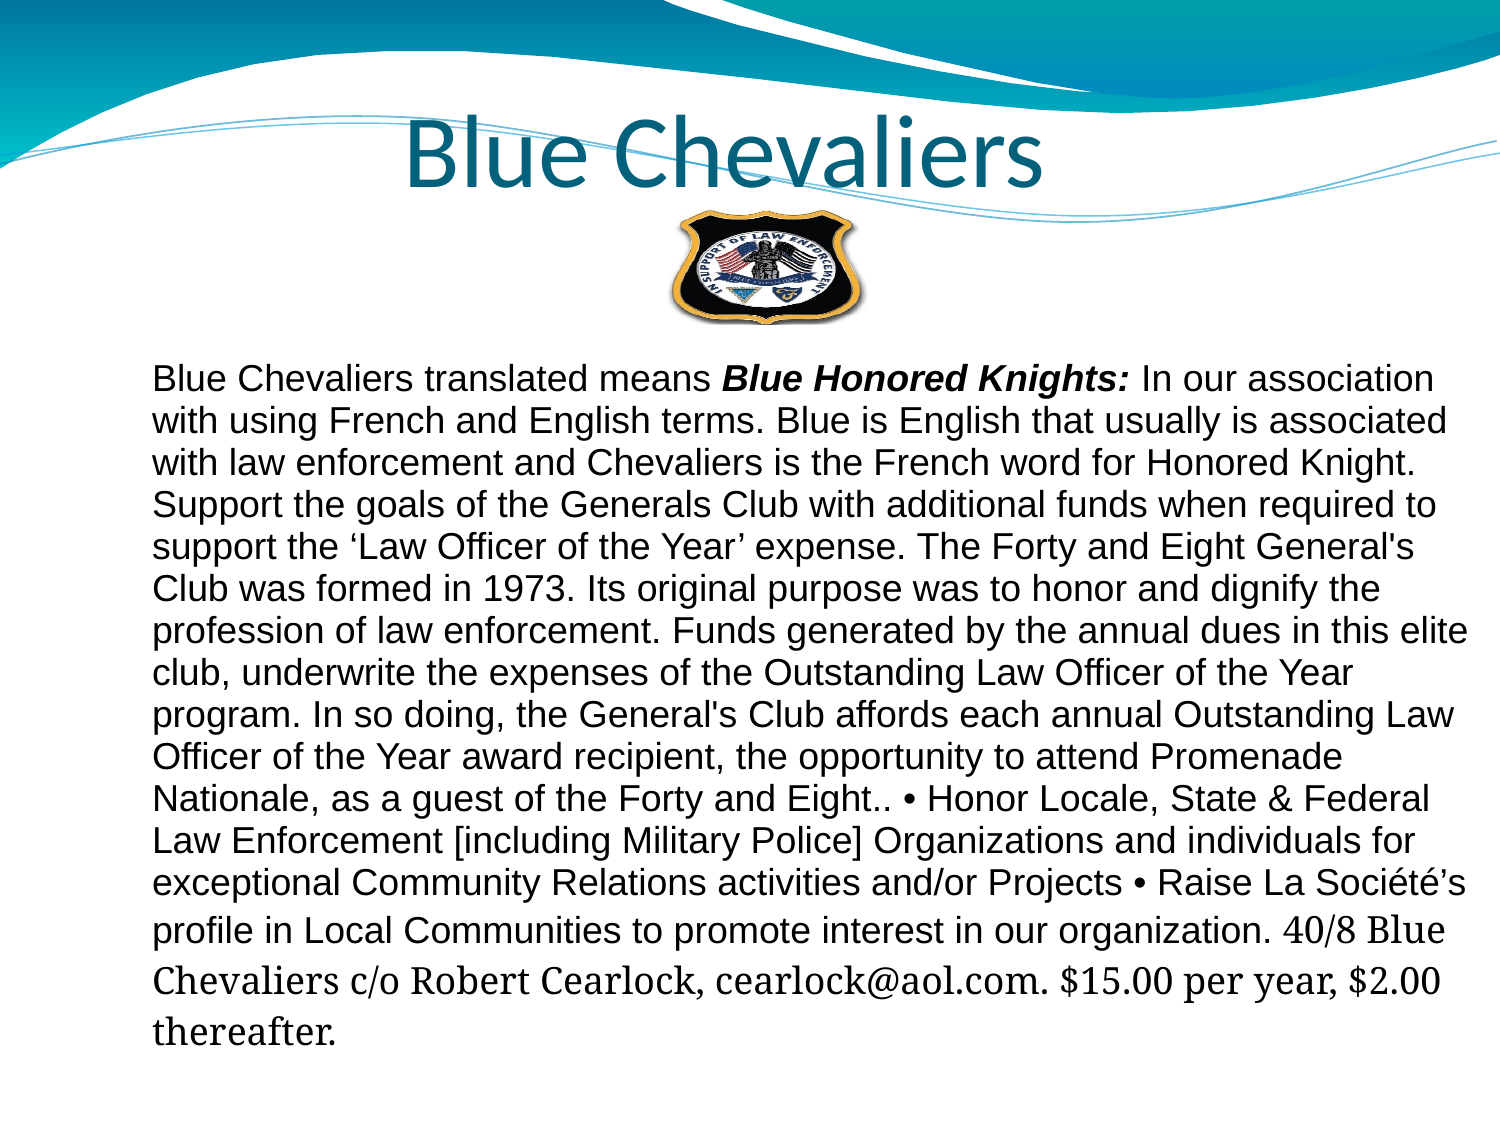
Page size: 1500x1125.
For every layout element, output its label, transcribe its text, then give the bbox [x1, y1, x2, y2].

title Blue Chevaliers [50, 75, 1400, 227]
text_box Blue Chevaliers translated means Blue Honored Knights: In our association with using French and English terms. Blue is English that usually is associated with law enforcement and Chevaliers is the French word for Honored Knight. Support the goals of the Generals Club with additional funds when required to support the ‘Law Officer of the Year’ expense. The Forty and Eight General's Club was formed in 1973. Its original purpose was to honor and dignify the profession of law enforcement. Funds generated by the annual dues in this elite club, underwrite the expenses of the Outstanding Law Officer of the Year program. In so doing, the General's Club affords each annual Outstanding Law Officer of the Year award recipient, the opportunity to attend Promenade Nationale, as a guest of the Forty and Eight.. • Honor Locale, State & Federal Law Enforcement [including Military Police] Organizations and individuals for exceptional Community Relations activities and/or Projects • Raise La Société’s profile in Local Communities to promote interest in our organization. 40/8 Blue Chevaliers c/o Robert Cearlock, cearlock@aol.com. $15.00 per year, $2.00 thereafter. [137, 350, 1488, 1064]
picture [660, 210, 871, 325]
